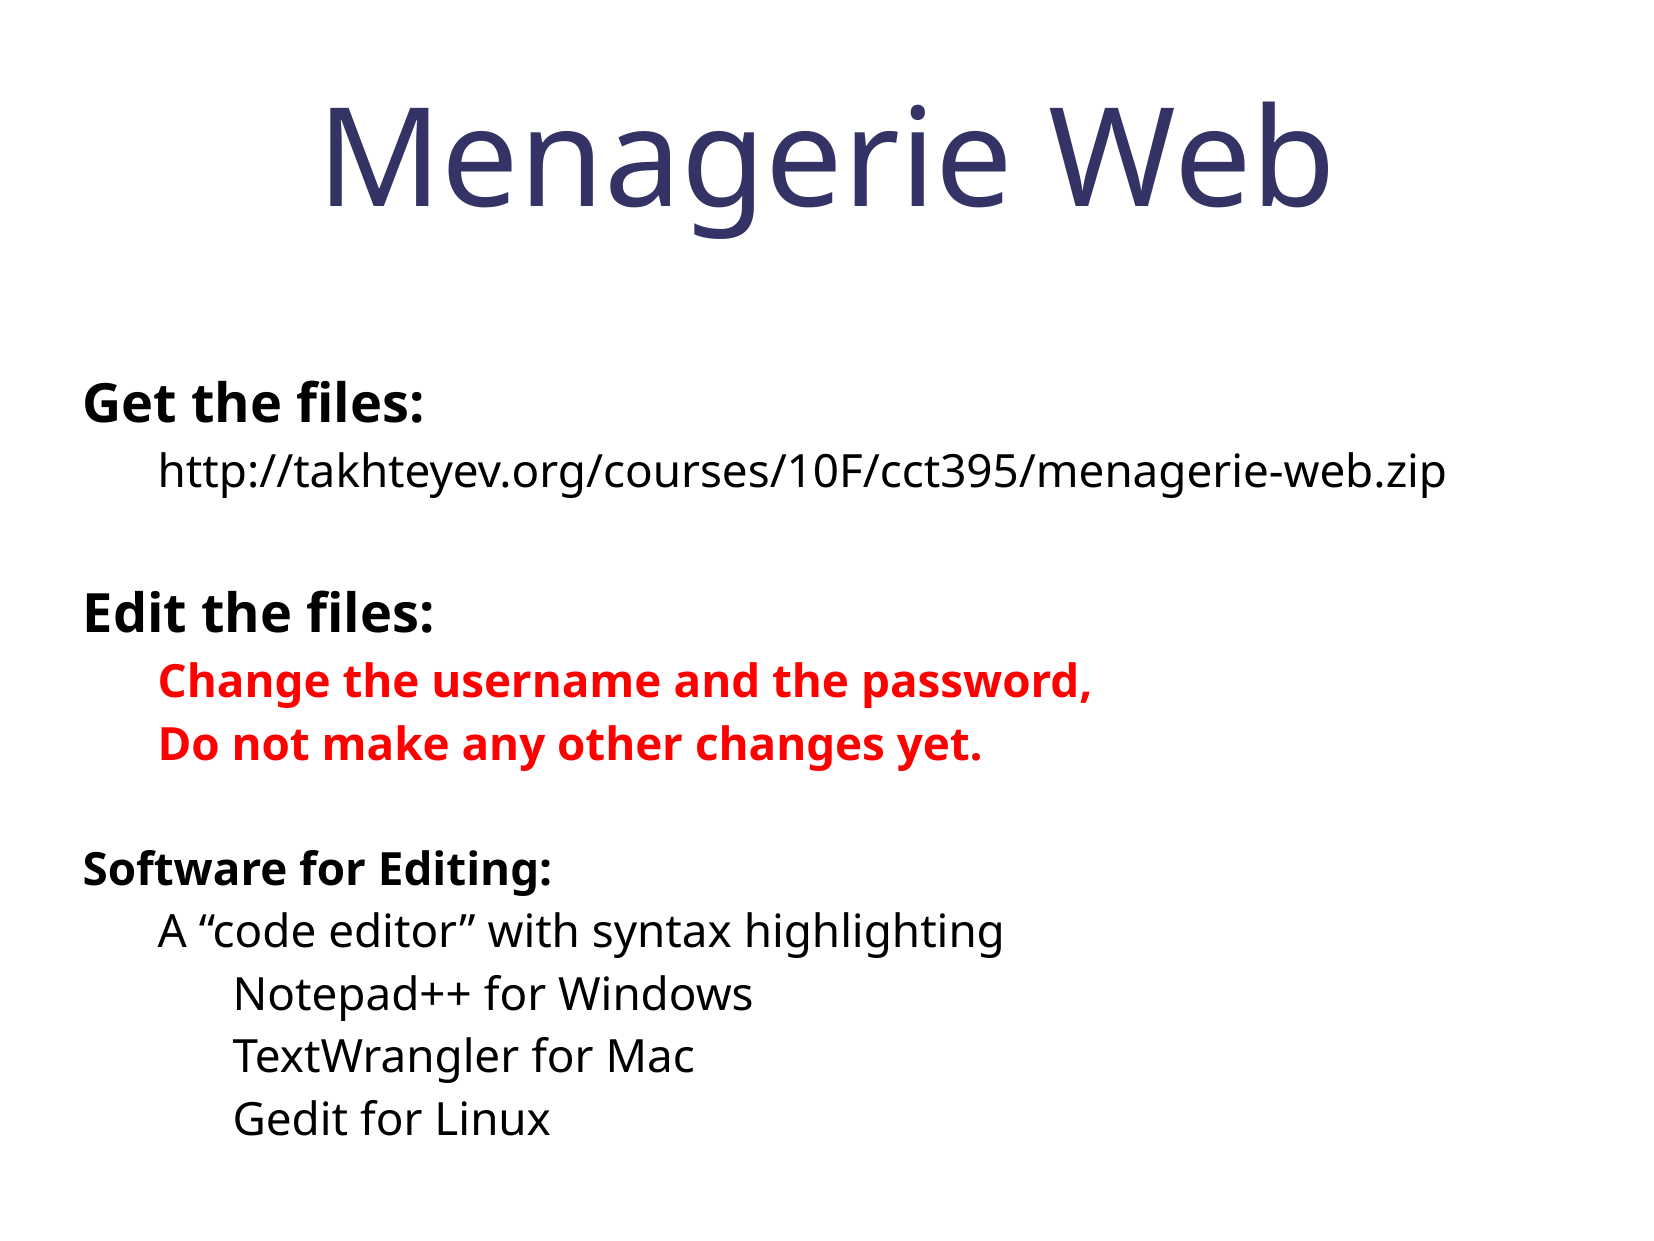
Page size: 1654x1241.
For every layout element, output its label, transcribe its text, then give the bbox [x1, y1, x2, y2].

title Menagerie Web [82, 49, 1571, 257]
subtitle Get the files: http://takhteyev.org/courses/10F/cct395/menagerie-web.zip Edit the files: Change the username and the password, Do not make any other changes yet. Software for Editing: A “code editor” with syntax highlighting Notepad++ for Windows TextWrangler for Mac Gedit for Linux [82, 290, 1654, 1241]
